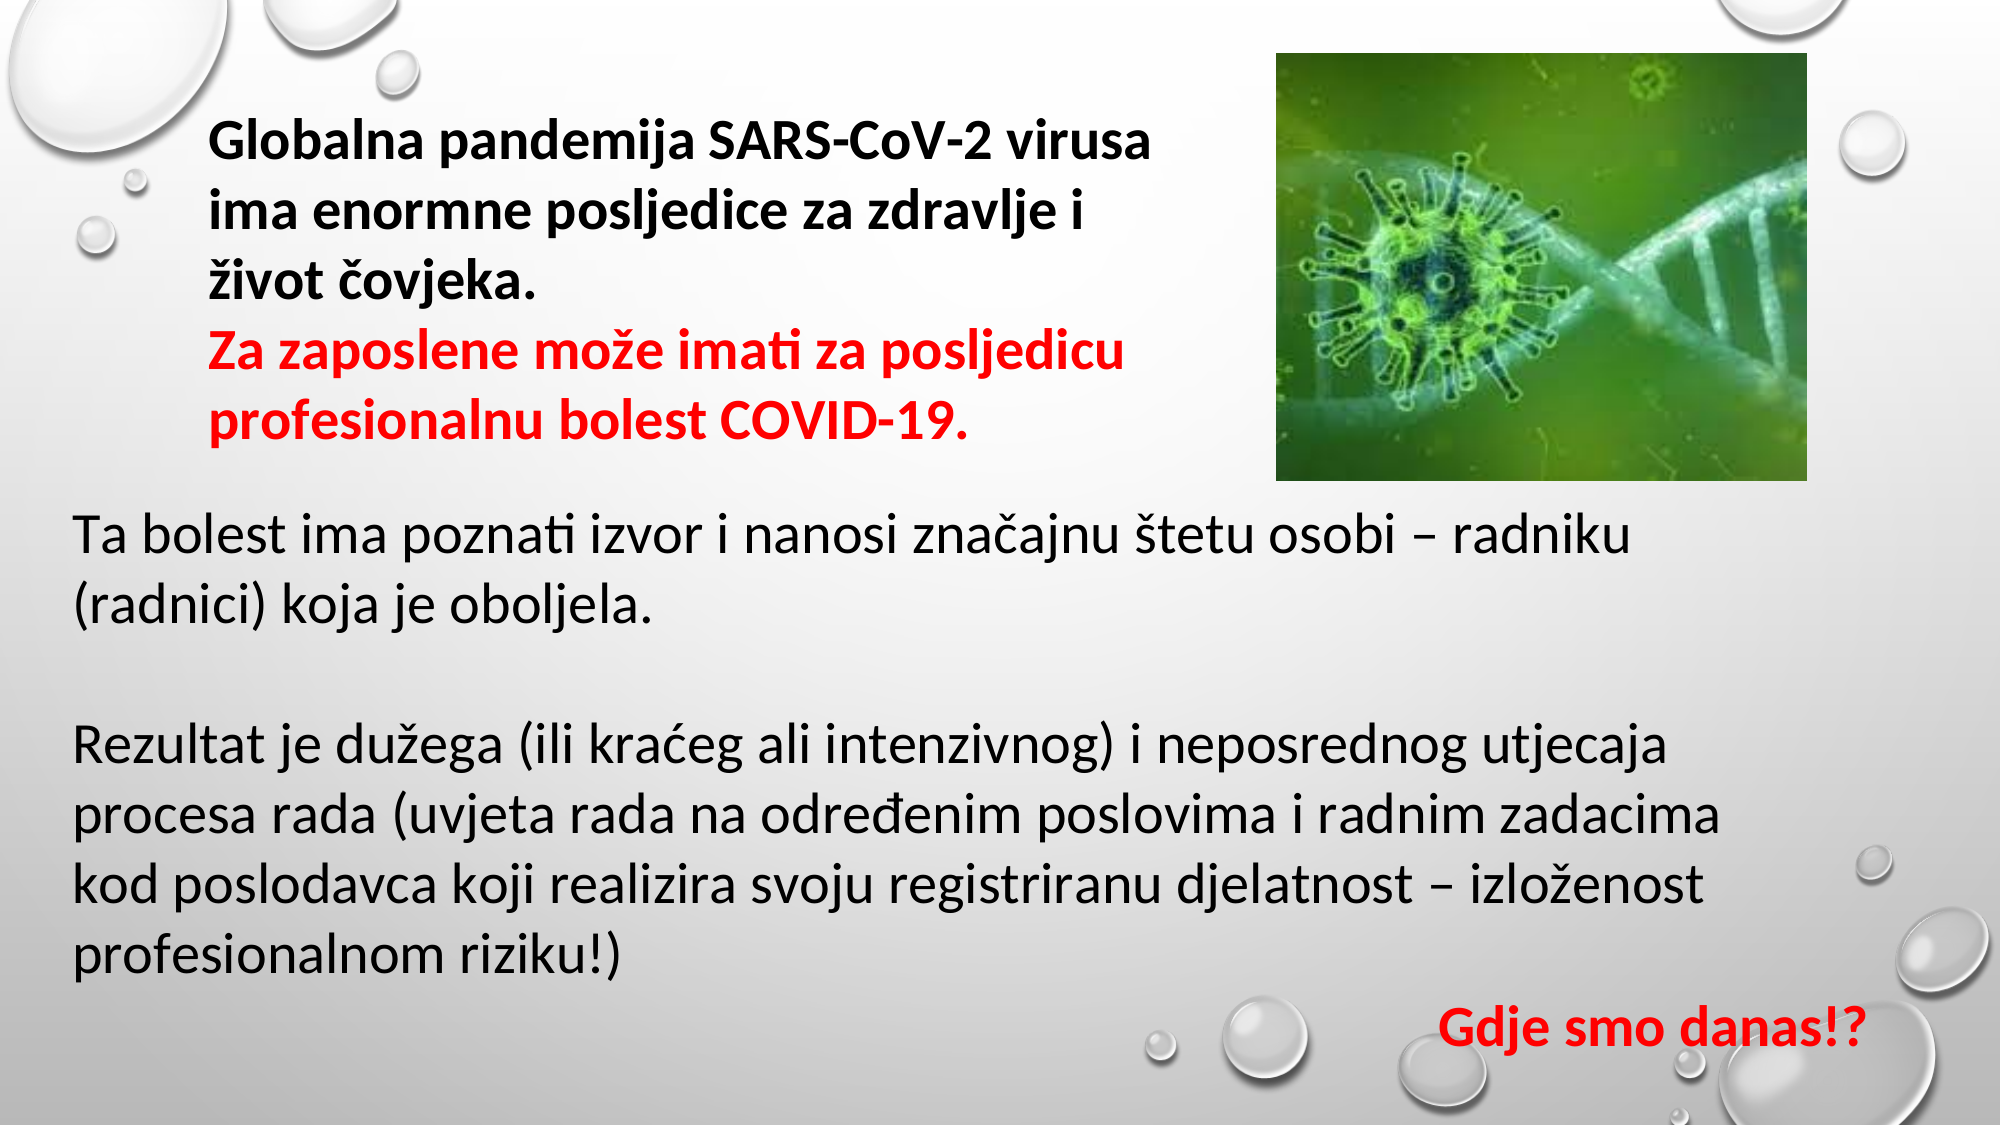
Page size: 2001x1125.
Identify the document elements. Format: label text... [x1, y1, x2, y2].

picture [1276, 53, 1807, 481]
text_box Gdje smo danas!? [1423, 981, 1897, 1066]
text_box Ta bolest ima poznati izvor i nanosi značajnu štetu osobi – radniku (radnici) koja je oboljela. Rezultat je dužega (ili kraćeg ali intenzivnog) i neposrednog utjecaja procesa rada (uvjeta rada na određenim poslovima i radnim zadacima kod poslodavca koji realizira svoju registriranu djelatnost – izloženost profesionalnom riziku!) [57, 488, 1790, 993]
text_box Globalna pandemija SARS-CoV-2 virusa ima enormne posljedice za zdravlje i život čovjeka. Za zaposlene može imati za posljedicu profesionalnu bolest COVID-19. [194, 94, 1194, 459]
